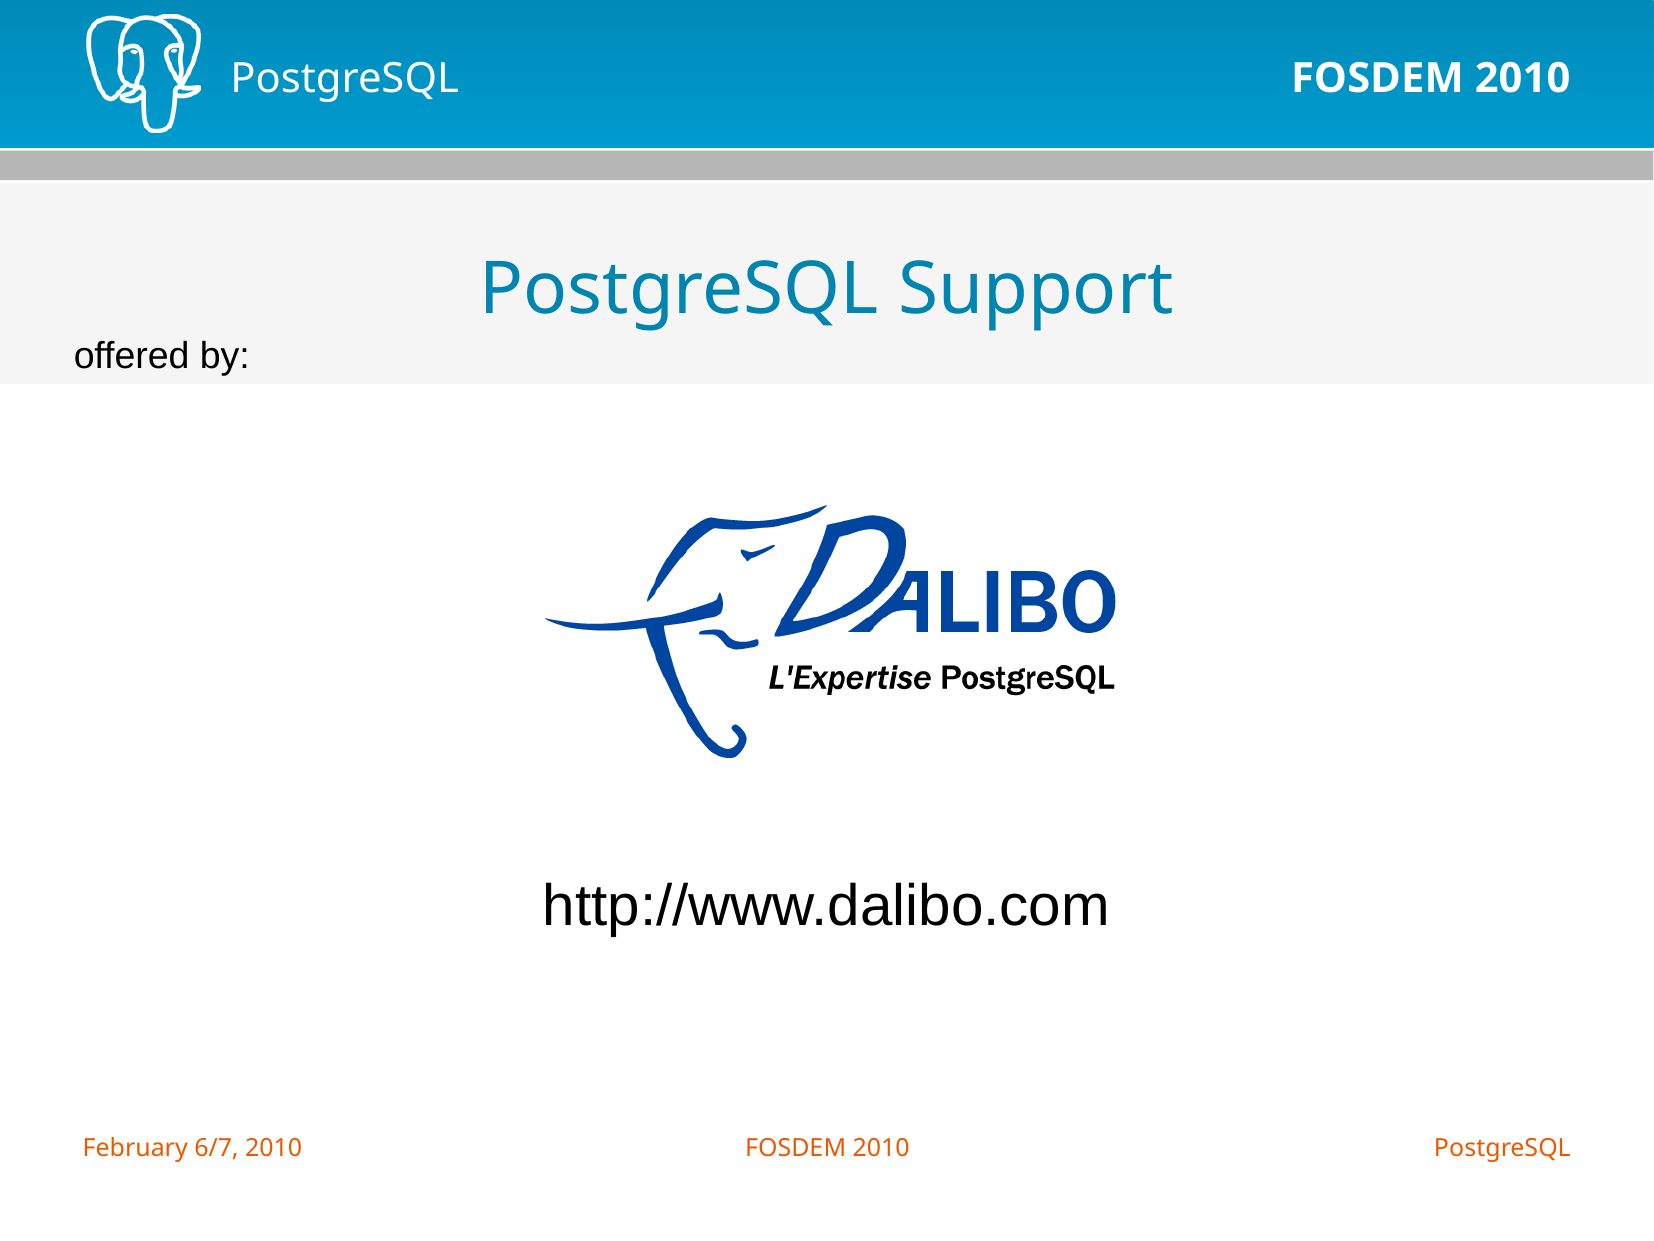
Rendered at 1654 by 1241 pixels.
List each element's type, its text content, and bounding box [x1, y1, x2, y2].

picture [87, 15, 200, 132]
title PostgreSQL Support [82, 200, 1571, 369]
text_box offered by: [59, 327, 355, 384]
text_box http://www.dalibo.com [528, 865, 1126, 945]
picture [531, 497, 1123, 768]
